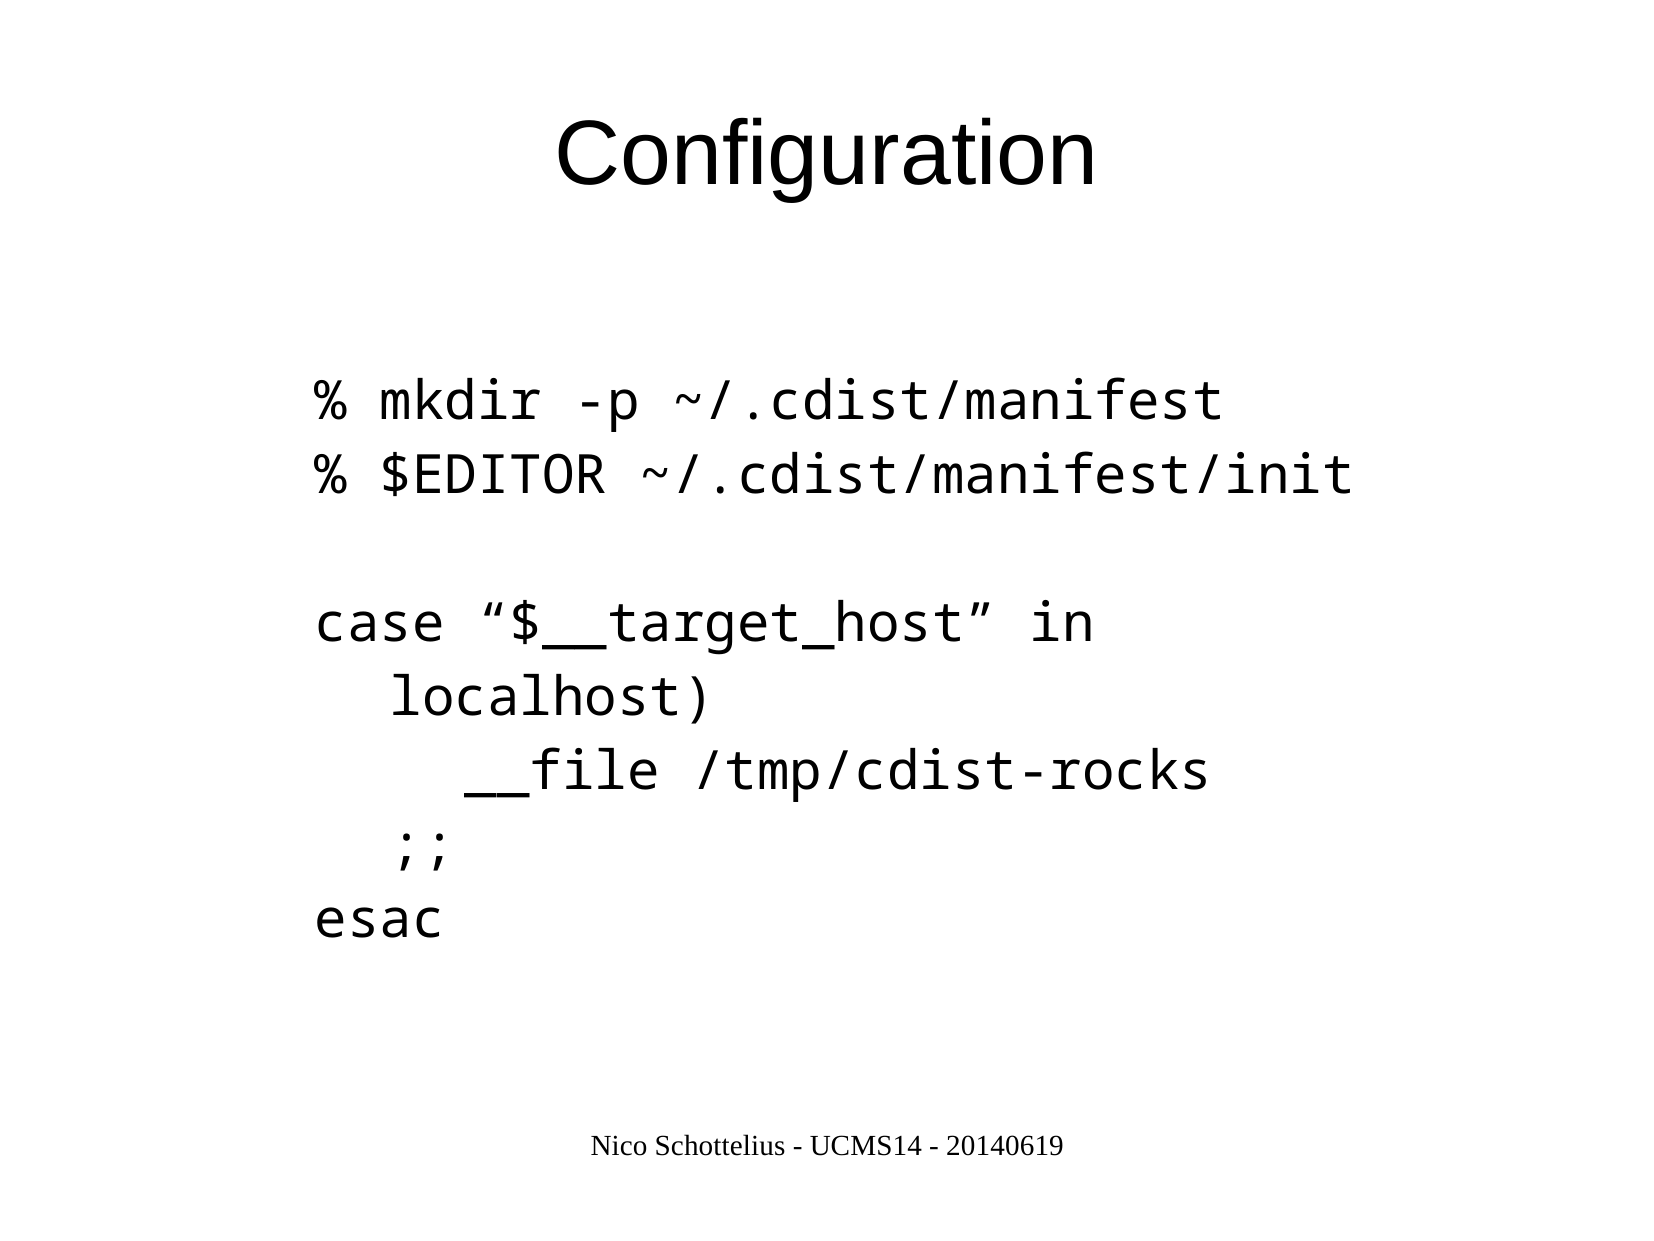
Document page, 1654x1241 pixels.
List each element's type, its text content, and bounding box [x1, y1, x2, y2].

text_box % mkdir -p ~/.cdist/manifest % $EDITOR ~/.cdist/manifest/init case “$__target_host” in localhost) __file /tmp/cdist-rocks ;; esac [299, 353, 1440, 1105]
title Configuration [82, 49, 1571, 257]
